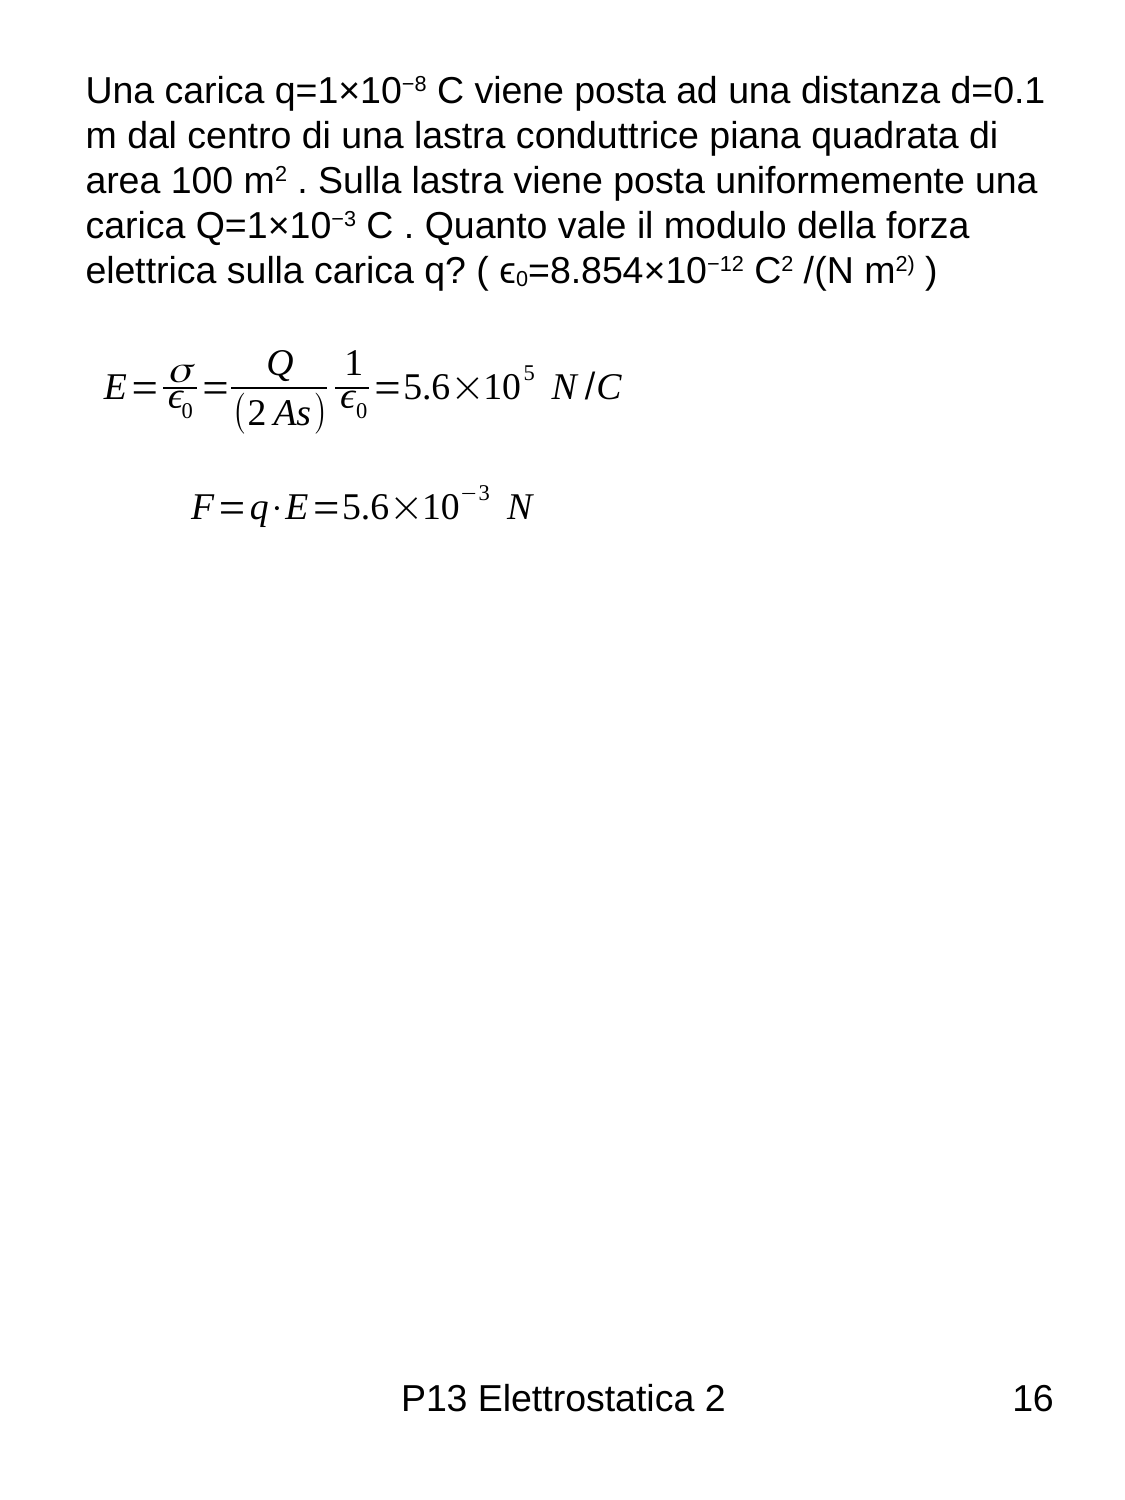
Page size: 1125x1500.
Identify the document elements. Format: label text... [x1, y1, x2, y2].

chart [92, 342, 634, 529]
text_box Una carica q=1×10−8 C viene posta ad una distanza d=0.1 m dal centro di una lastra conduttrice piana quadrata di area 100 m2 . Sulla lastra viene posta uniformemente una carica Q=1×10−3 C . Quanto vale il modulo della forza elettrica sulla carica q? ( ϵ0=8.854×10−12 C2 /(N m2) ) [70, 59, 1063, 312]
